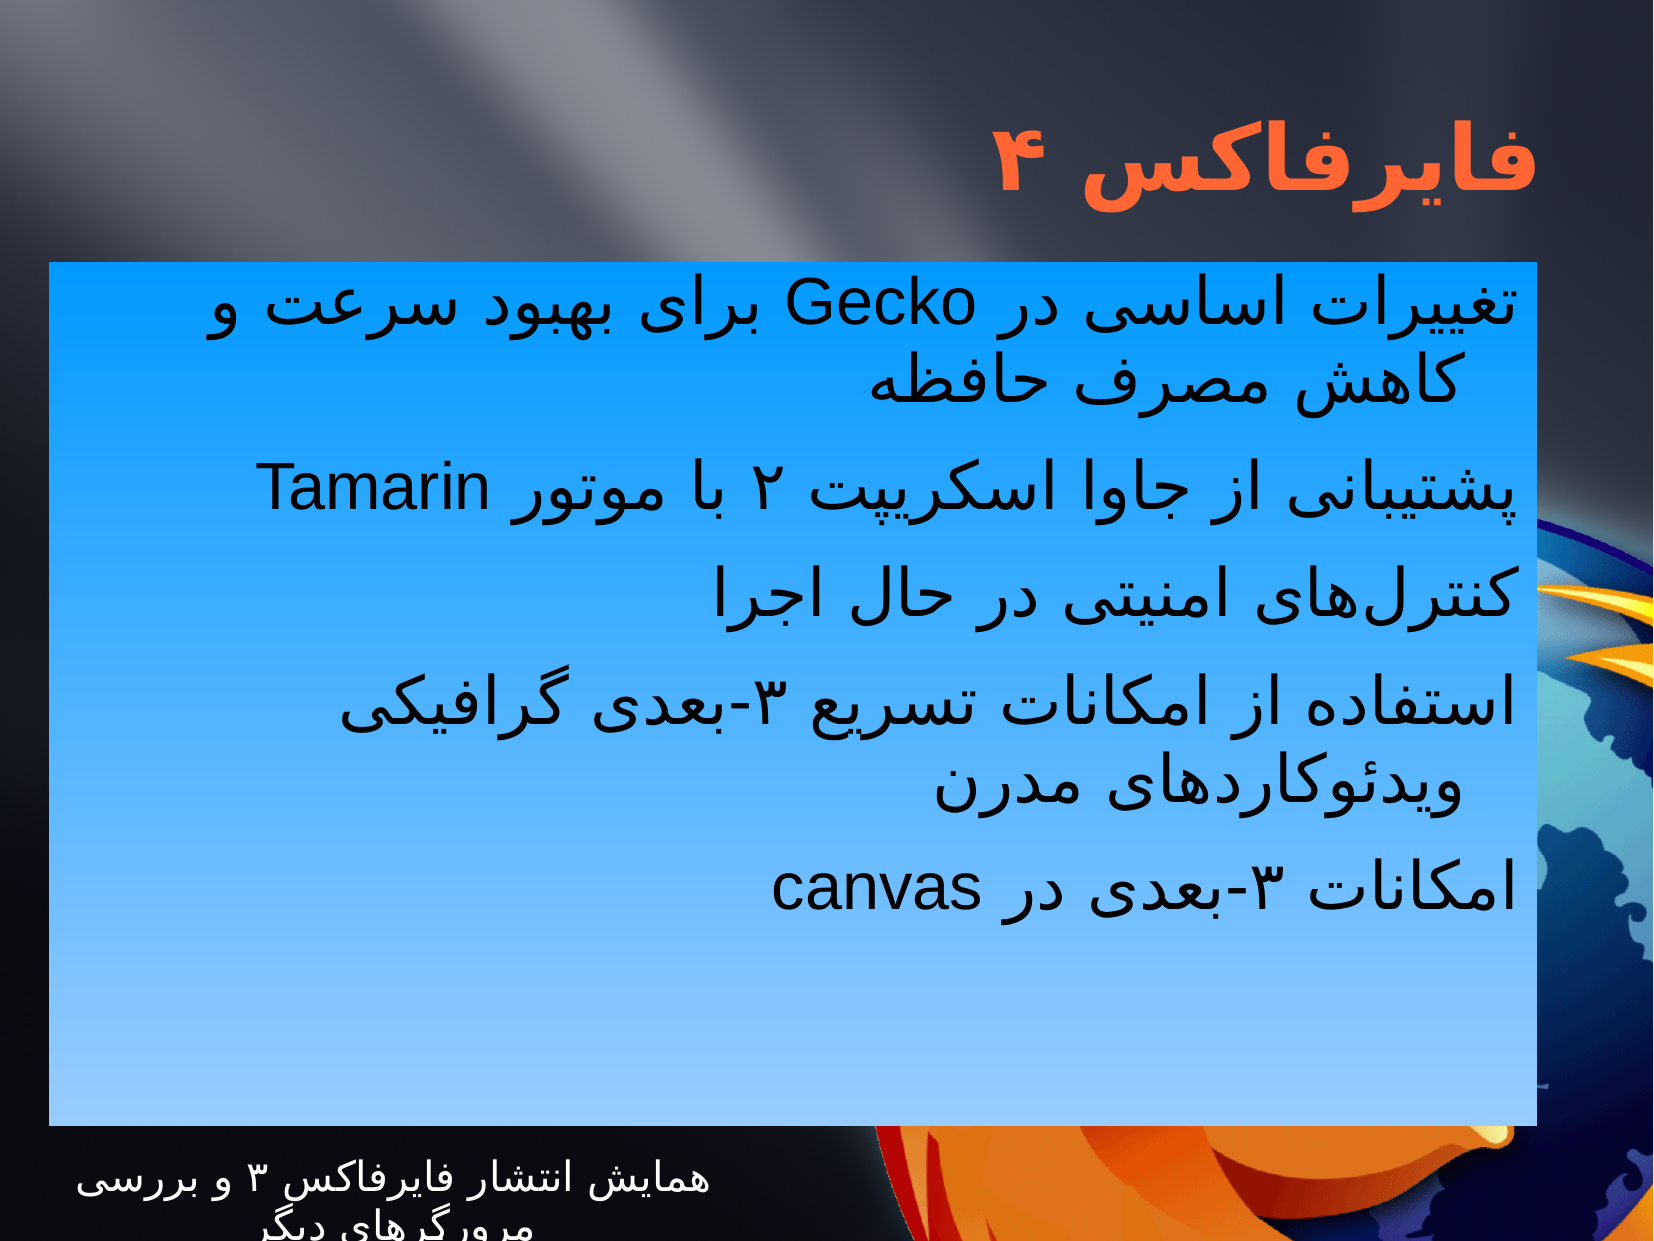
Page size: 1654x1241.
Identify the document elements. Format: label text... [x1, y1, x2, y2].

picture [521, 1231, 528, 1237]
list تغییرات اساسی در Gecko برای بهبود سرعت و کاهش مصرف حافظه پشتیبانی از جاوا اسکریپت ۲ با موتور Tamarin کنترل‌های امنیتی در حال اجرا استفاده از امکانات تسریع ۳-بعدی گرافیکی ویدئوکاردهای مدرن امکانات ۳-بعدی در canvas [49, 262, 1537, 1126]
picture [0, 0, 1654, 1241]
title فایرفاکس ۴ [149, 55, 1575, 263]
